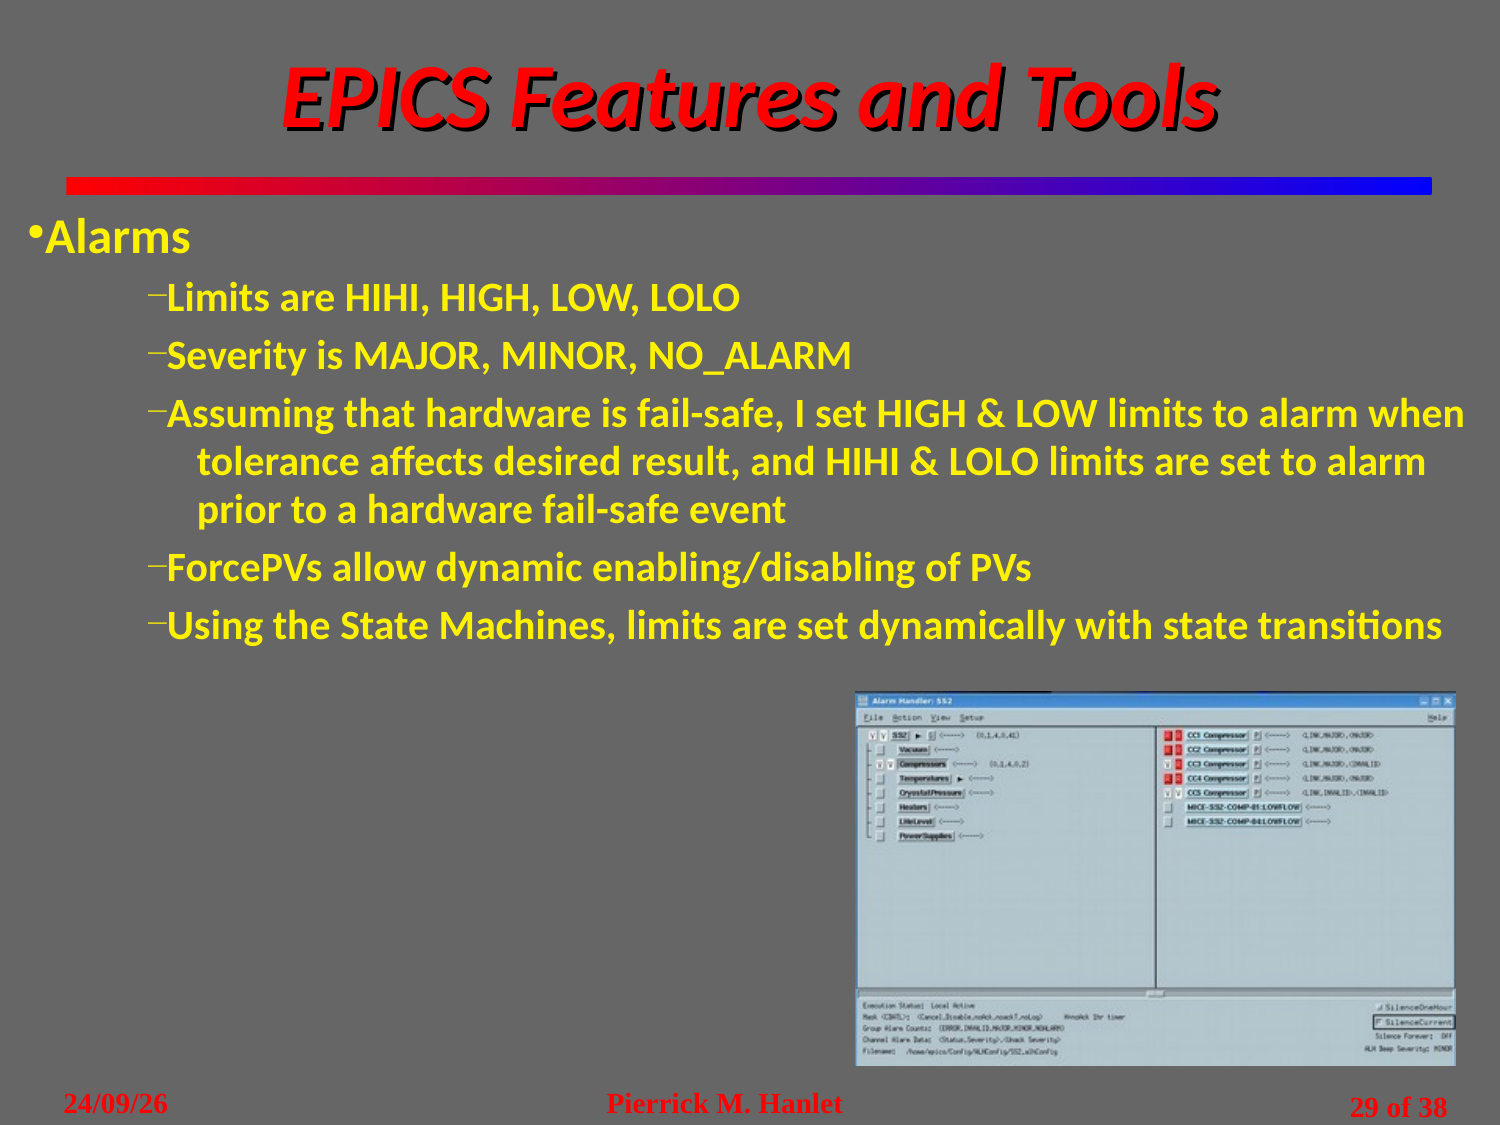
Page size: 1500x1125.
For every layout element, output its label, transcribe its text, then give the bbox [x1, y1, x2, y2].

list Alarms Limits are HIHI, HIGH, LOW, LOLO Severity is MAJOR, MINOR, NO_ALARM Assuming that hardware is fail-safe, I set HIGH & LOW limits to alarm when tolerance affects desired result, and HIHI & LOLO limits are set to alarm prior to a hardware fail-safe event ForcePVs allow dynamic enabling/disabling of PVs Using the State Machines, limits are set dynamically with state transitions [0, 195, 1500, 658]
picture [855, 691, 1456, 1066]
title EPICS Features and Tools [15, 16, 1486, 172]
